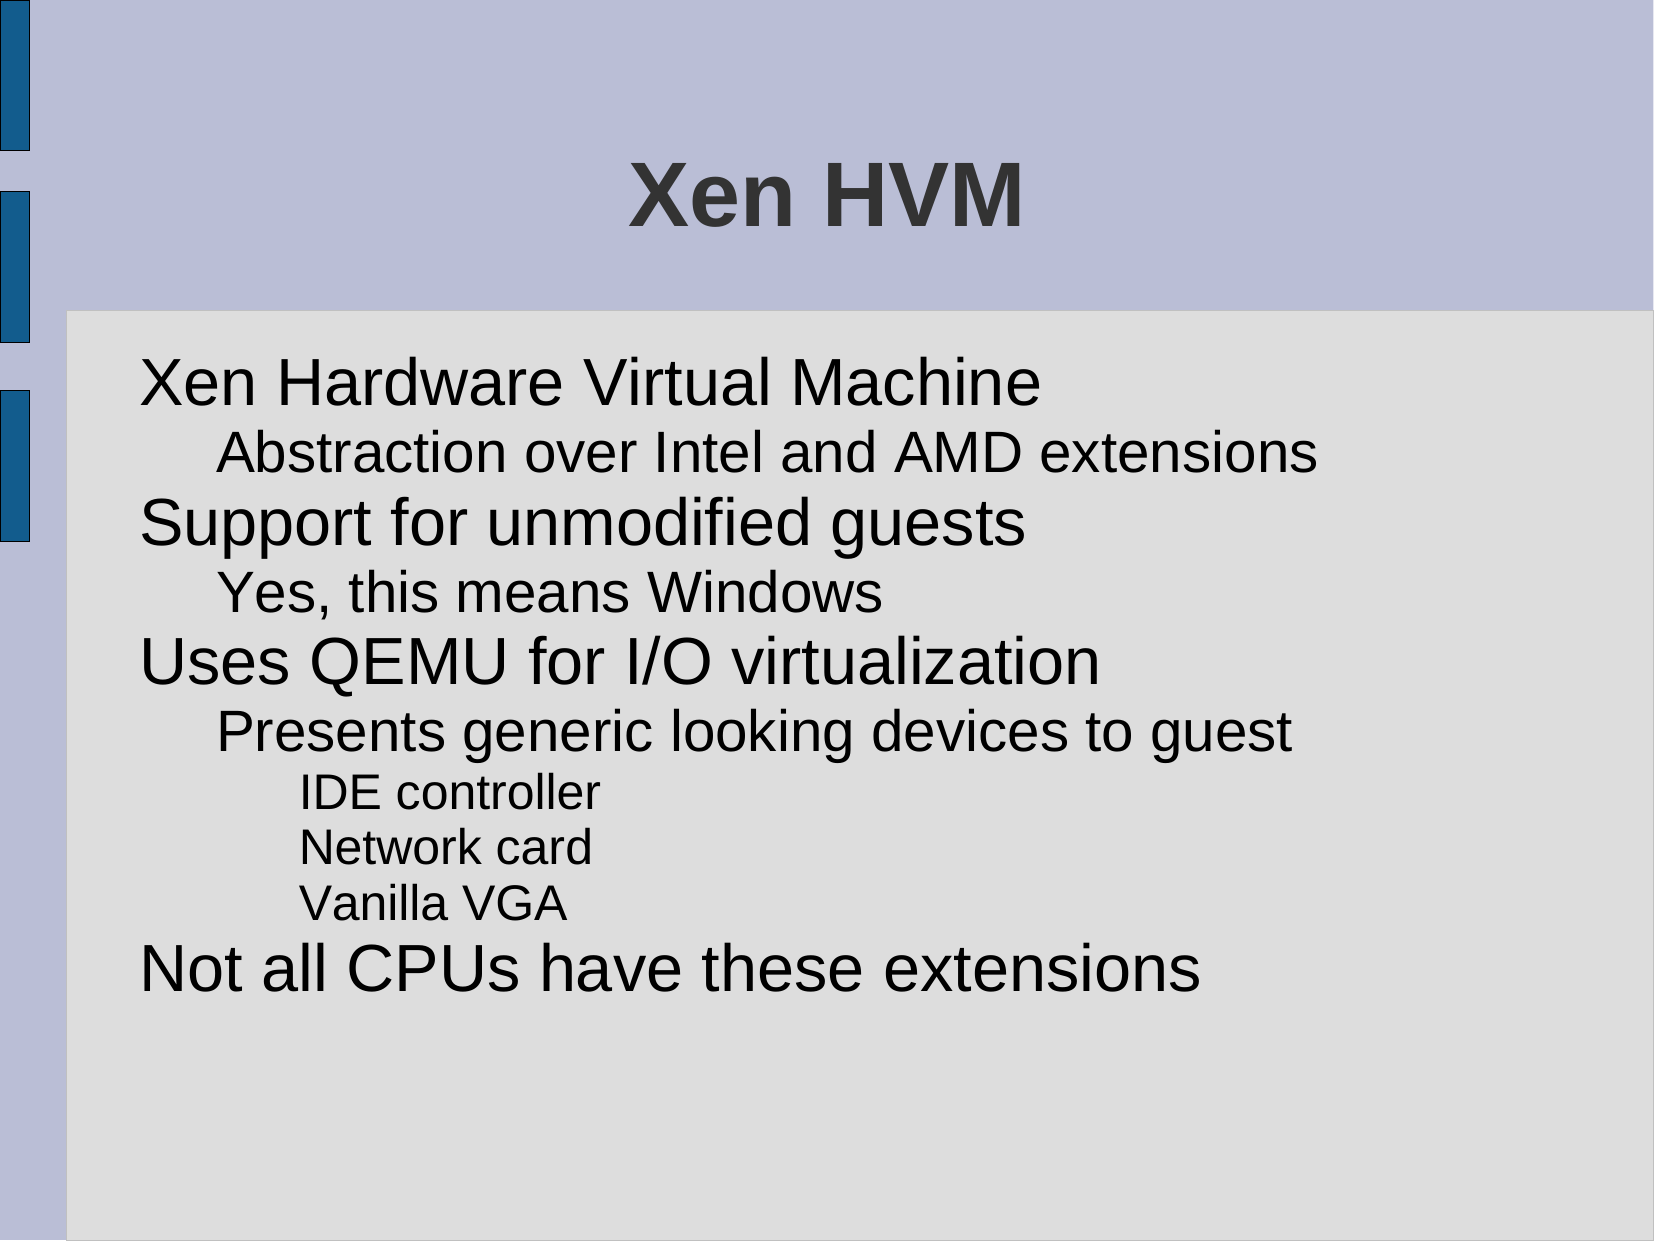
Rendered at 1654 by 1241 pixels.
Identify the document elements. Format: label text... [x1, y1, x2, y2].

list Xen Hardware Virtual Machine Abstraction over Intel and AMD extensions Support for unmodified guests Yes, this means Windows Uses QEMU for I/O virtualization Presents generic looking devices to guest IDE controller Network card Vanilla VGA Not all CPUs have these extensions [121, 344, 1534, 1127]
title Xen HVM [121, 91, 1534, 299]
